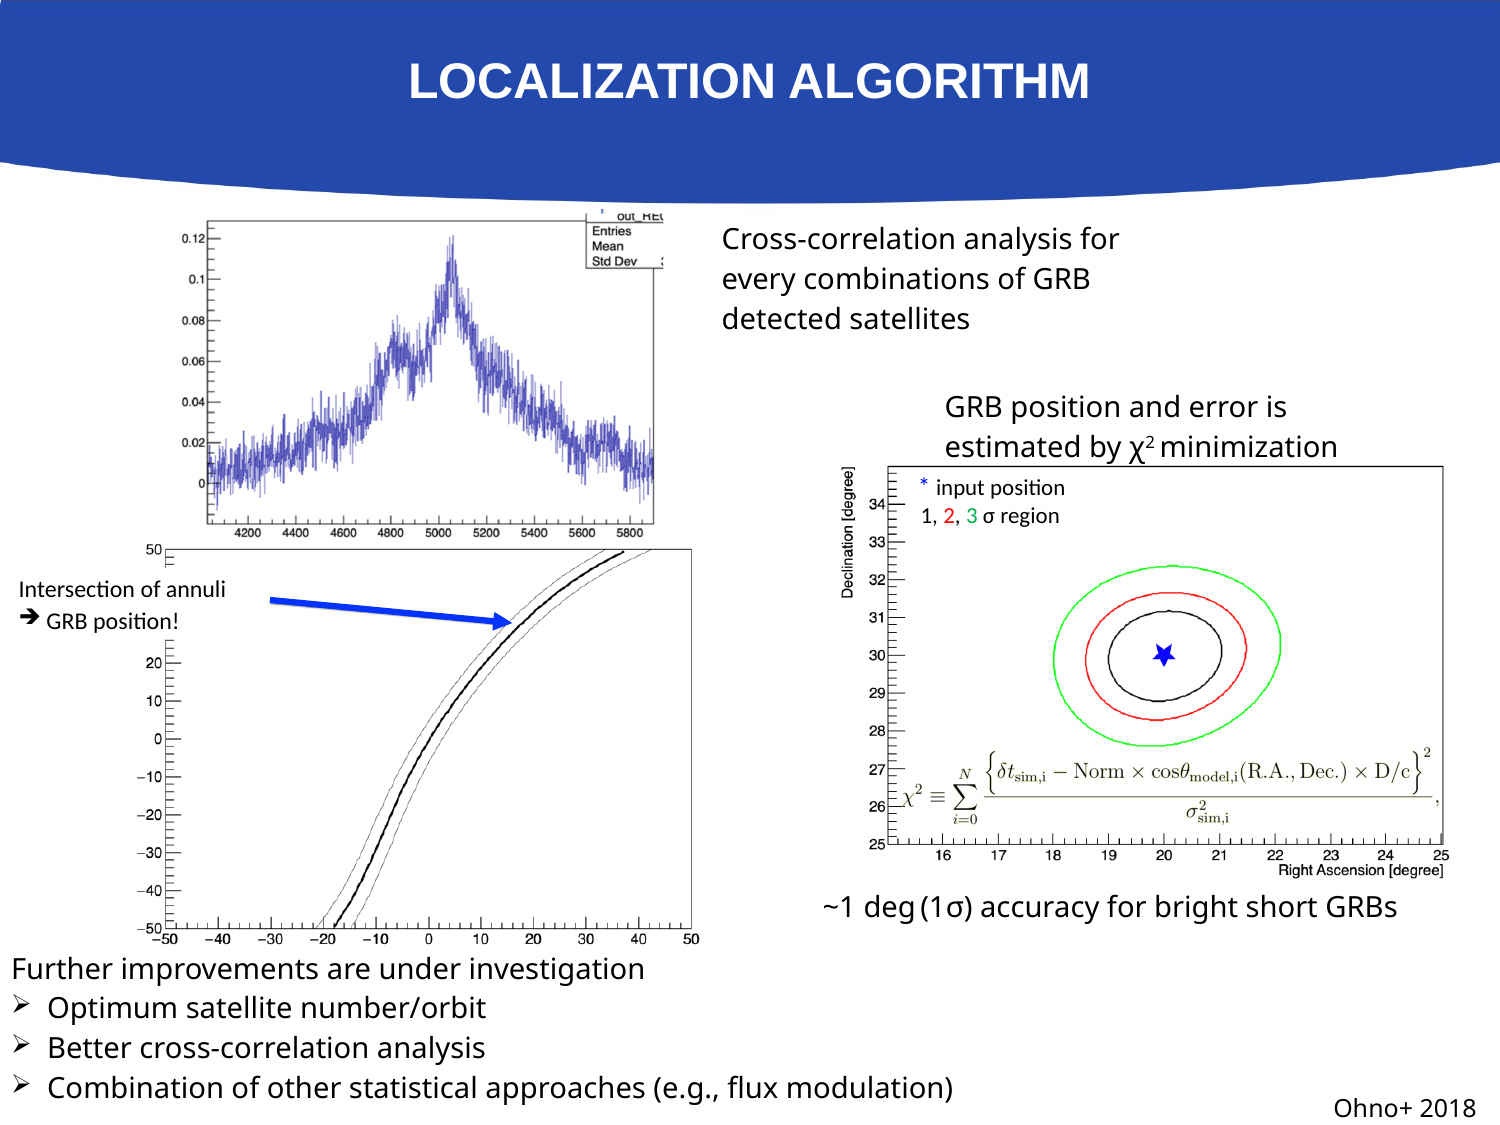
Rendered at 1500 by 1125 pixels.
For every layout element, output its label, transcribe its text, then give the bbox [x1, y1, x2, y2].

picture [0, 0, 1500, 1125]
text_box GRB position and error is estimated by χ2 minimization [929, 379, 1422, 463]
text_box Further improvements are under investigation Optimum satellite number/orbit Better cross-correlation analysis Combination of other statistical approaches (e.g., flux modulation) [0, 940, 1036, 1125]
text_box * input position 1, 2, 3 σ region [883, 465, 1089, 543]
text_box ~1 deg (1σ) accuracy for bright short GRBs [809, 883, 1459, 936]
text_box Intersection of annuli GRB position! [13, 568, 304, 640]
text_box Cross-correlation analysis for every combinations of GRB detected satellites [706, 211, 1157, 335]
text_box Ohno+ 2018 [1327, 1086, 1483, 1125]
title LocaliZation algorithm [15, 7, 1486, 149]
